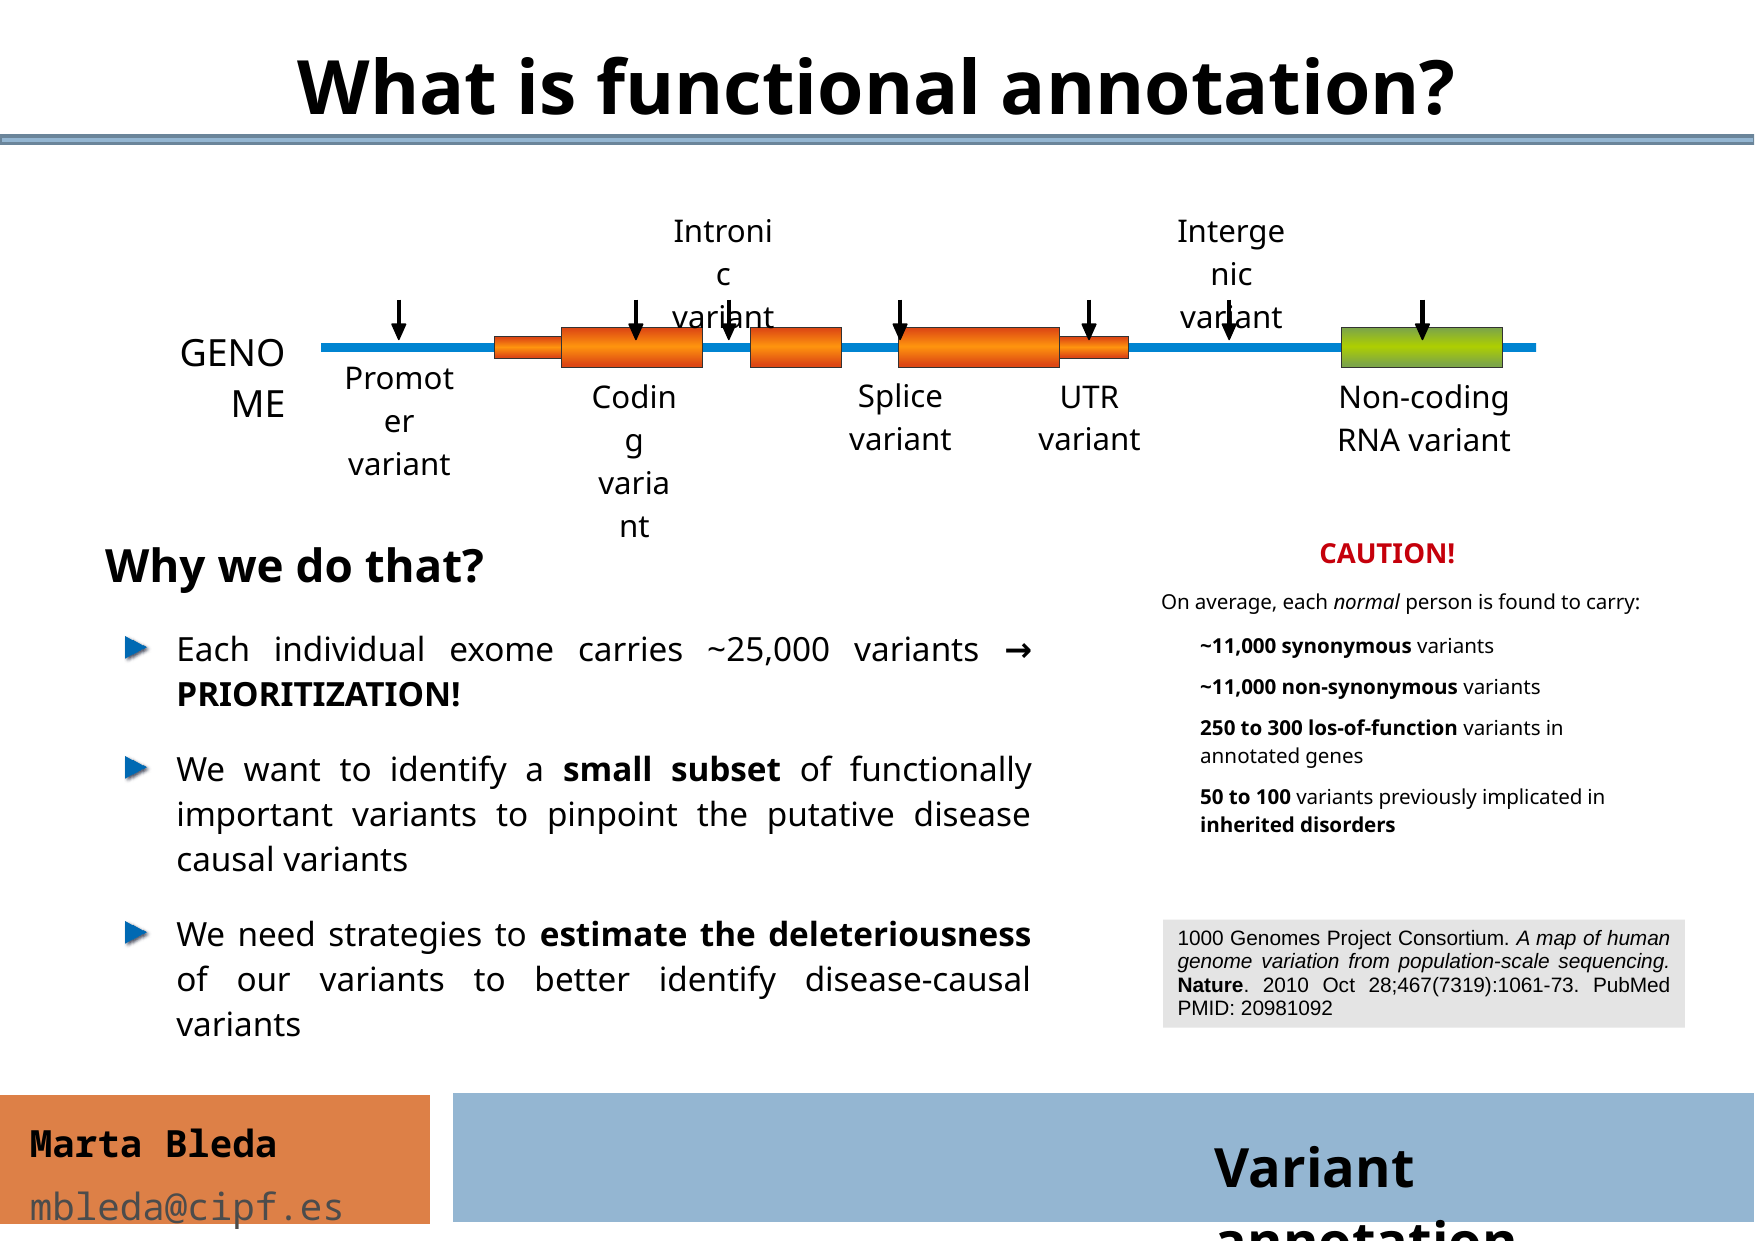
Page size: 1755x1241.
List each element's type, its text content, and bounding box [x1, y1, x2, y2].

text_box Marta Bleda mbleda@cipf.es [15, 1110, 406, 1213]
text_box UTR variant [1021, 367, 1158, 453]
text_box 1000 Genomes Project Consortium. A map of human genome variation from population-scale sequencing. Nature. 2010 Oct 28;467(7319):1061-73. PubMed PMID: 20981092 [1163, 919, 1685, 1028]
text_box [321, 327, 1537, 368]
text_box Promoter variant [326, 348, 473, 435]
text_box Variant annotation [1200, 1122, 1726, 1200]
text_box Intronic variant [654, 201, 792, 288]
text_box GENOME [135, 319, 301, 377]
text_box Intergenic variant [1156, 201, 1306, 288]
text_box What is functional annotation? [67, 27, 1688, 129]
text_box Splice variant [832, 367, 969, 453]
list CAUTION! On average, each normal person is found to carry: ~11,000 synonymous variants ~11,000 non-synonymous variants 250 to 300 los-of-function variants in annotated genes 50 to 100 variants previously implicated in inherited disorders [1122, 533, 1653, 860]
text_box [0, 136, 1754, 144]
list Why we do that? Each individual exome carries ~25,000 variants → PRIORITIZATION! We want to identify a small subset of functionally important variants to pinpoint the putative disease causal variants We need strategies to estimate the deleteriousness of our variants to better identify disease-causal variants [105, 533, 1033, 1056]
text_box Non-coding RNA variant [1315, 367, 1534, 453]
text_box Coding variant [575, 367, 694, 454]
